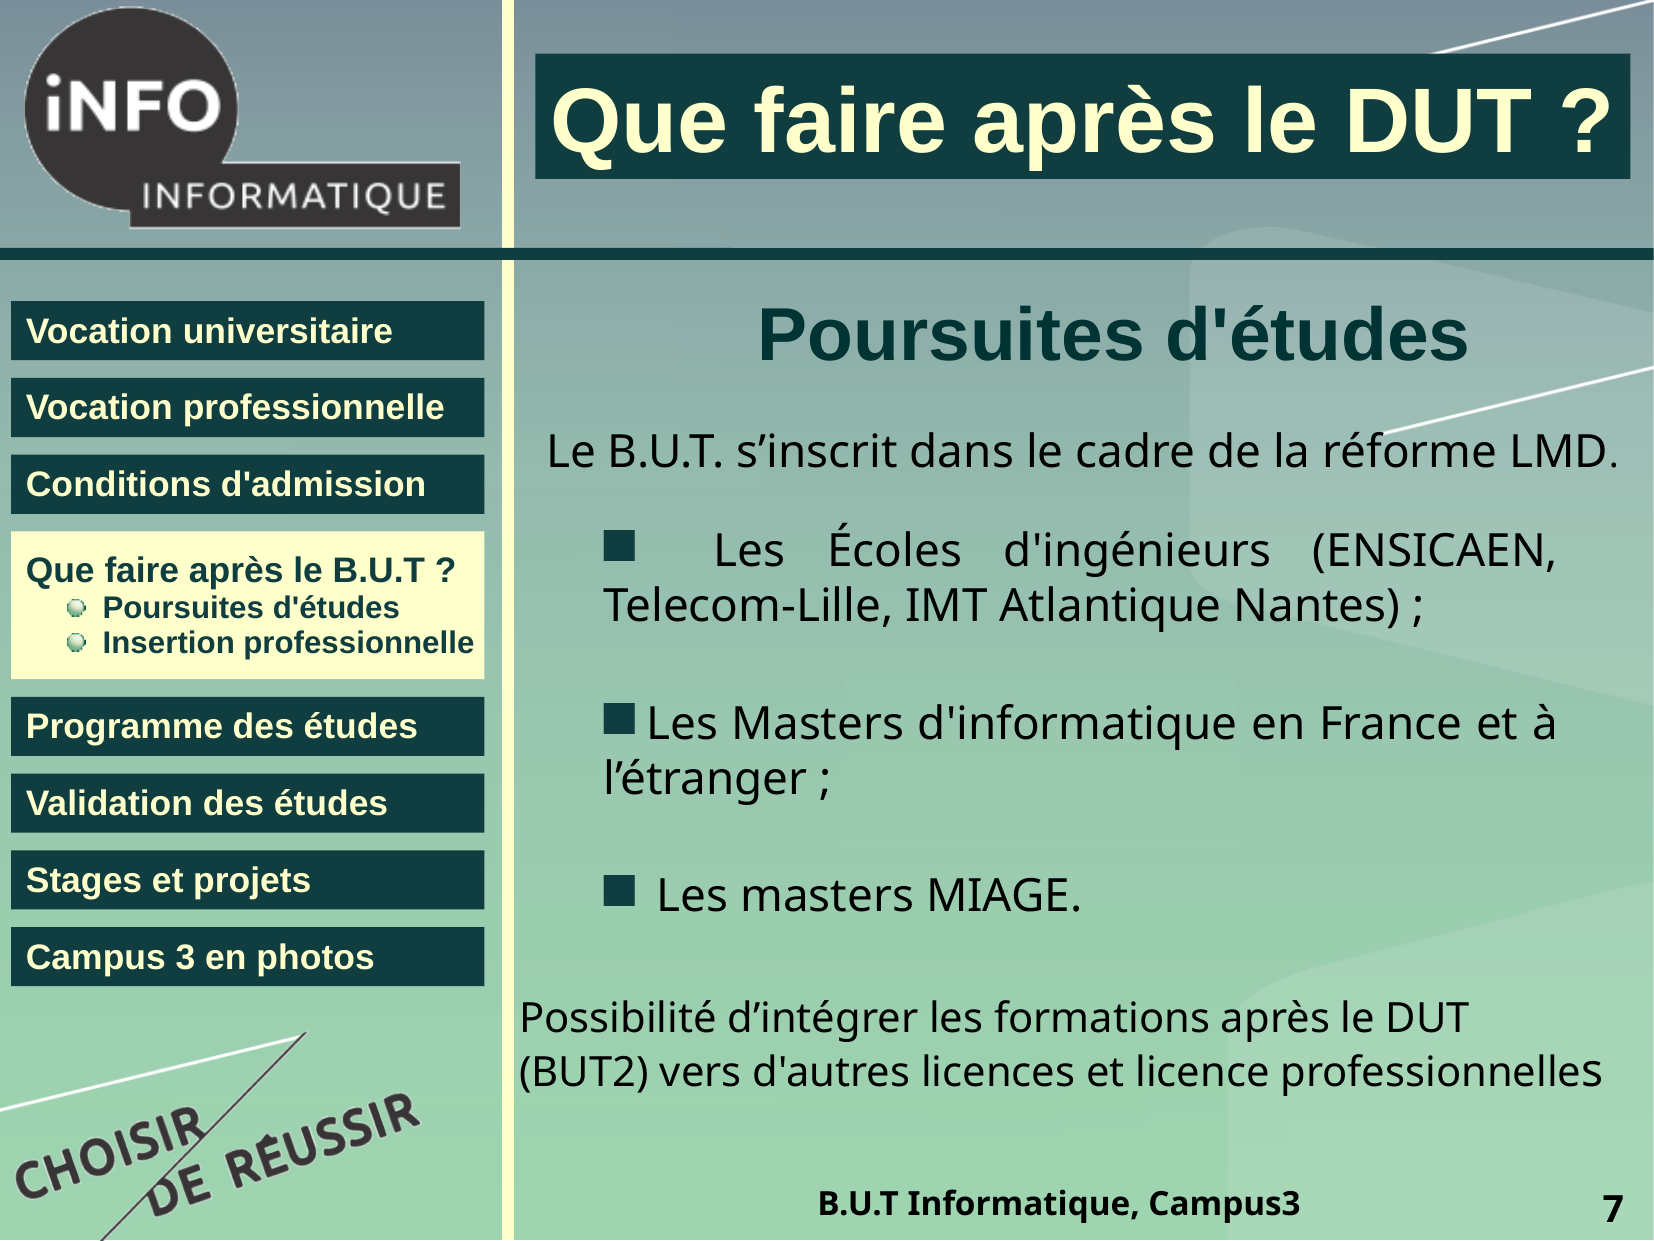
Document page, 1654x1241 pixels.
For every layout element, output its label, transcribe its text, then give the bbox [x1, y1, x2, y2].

text_box Campus 3 en photos [11, 927, 485, 987]
text_box Vocation universitaire [11, 301, 485, 361]
text_box Programme des études [11, 696, 485, 756]
text_box Le B.U.T. s’inscrit dans le cadre de la réforme LMD. [531, 413, 1634, 485]
text_box Que faire après le B.U.T ? Poursuites d'études Insertion professionnelle [11, 531, 485, 680]
picture [0, 0, 502, 247]
text_box Stages et projets [11, 850, 485, 910]
text_box Poursuites d'études [705, 259, 1524, 402]
text_box Conditions d'admission [11, 454, 485, 514]
picture [514, 260, 1654, 1240]
text_box Vocation professionnelle [11, 377, 485, 438]
picture [0, 260, 502, 1241]
text_box Possibilité d’intégrer les formations après le DUT (BUT2) vers d'autres licences et licence professionnelles [504, 982, 1619, 1104]
text_box Que faire après le DUT ? [535, 53, 1631, 179]
picture [514, 0, 1654, 248]
text_box Les Écoles d'ingénieurs (ENSICAEN, Telecom-Lille, IMT Atlantique Nantes) ; Les Masters d'informatique en France et à l’étranger ; Les masters MIAGE. [513, 513, 1583, 982]
text_box Validation des études [11, 773, 485, 833]
